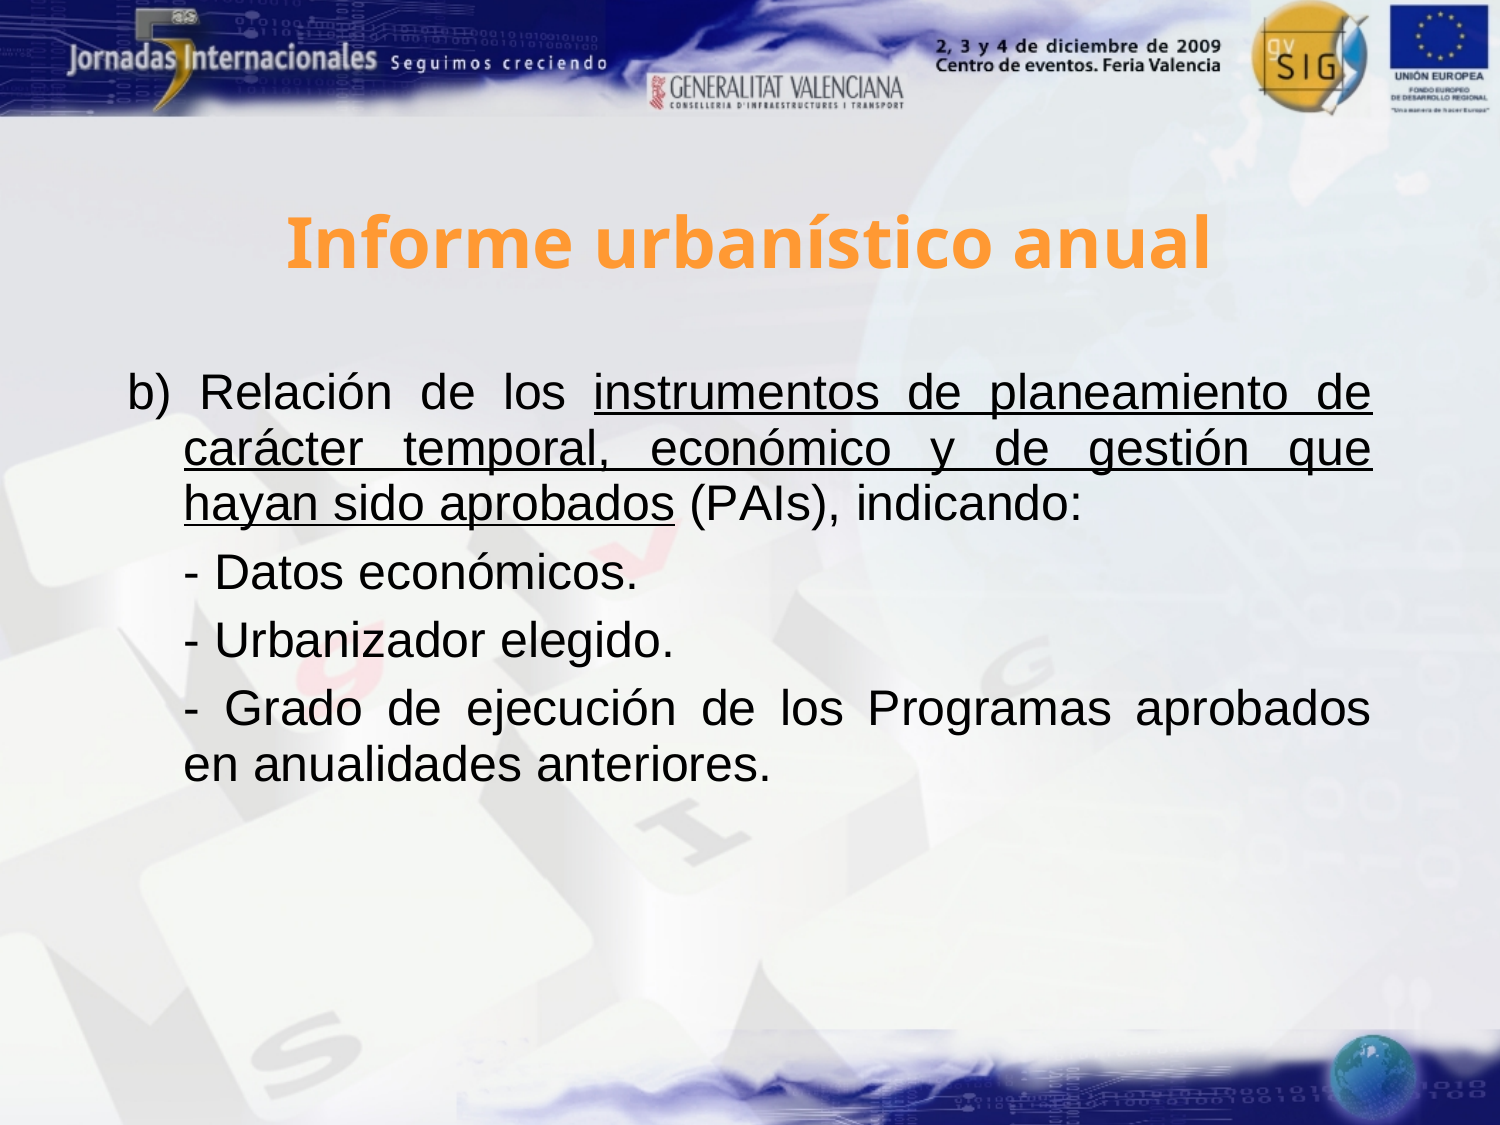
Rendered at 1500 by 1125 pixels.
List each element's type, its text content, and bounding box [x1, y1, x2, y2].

list b) Relación de los instrumentos de planeamiento de carácter temporal, económico y de gestión que hayan sido aprobados (PAIs), indicando: - Datos económicos. - Urbanizador elegido. - Grado de ejecución de los Programas aprobados en anualidades anteriores. [112, 356, 1388, 1114]
picture [0, 305, 1500, 1125]
text_box Informe urbanístico anual [0, 174, 1500, 305]
picture [0, 0, 1500, 174]
